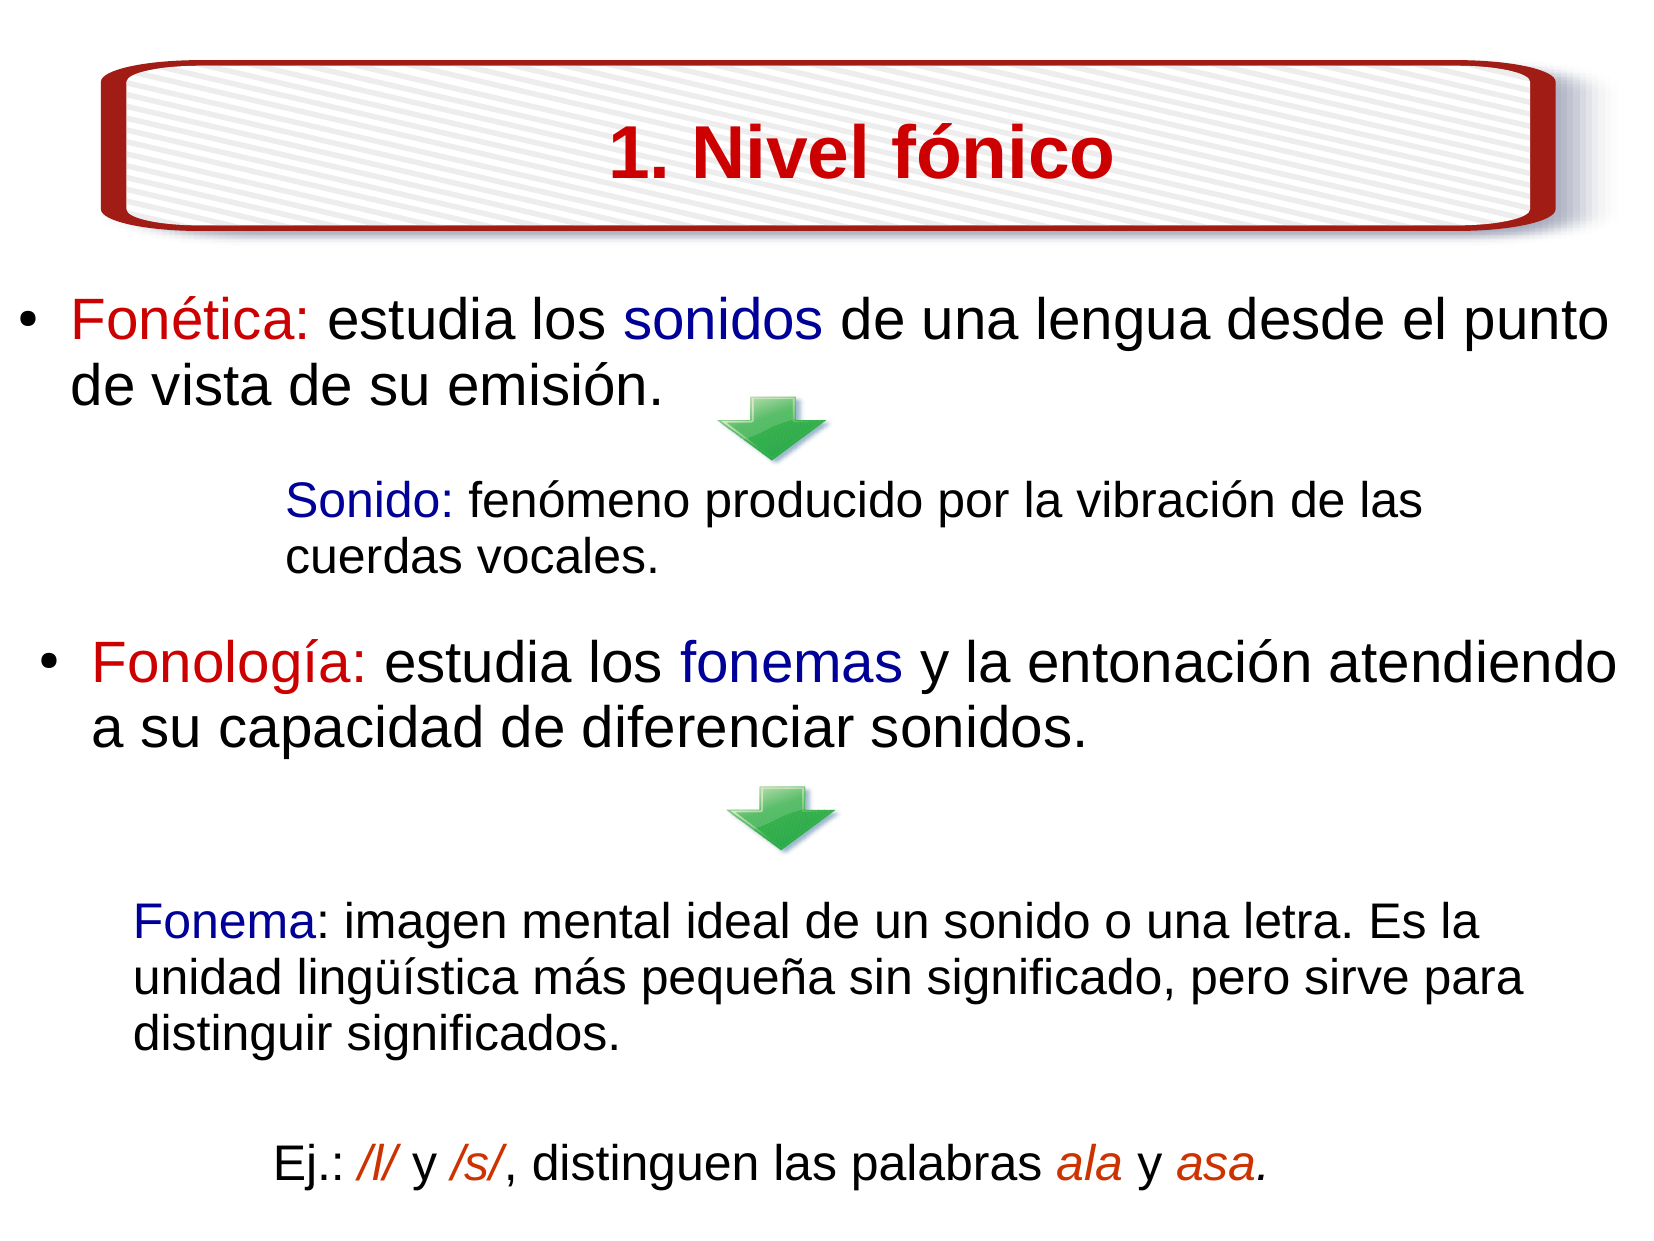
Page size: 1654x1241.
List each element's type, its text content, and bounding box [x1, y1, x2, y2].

picture [717, 779, 851, 863]
text_box Sonido: fenómeno producido por la vibración de las cuerdas vocales. [214, 472, 1441, 629]
text_box Fonética: estudia los sonidos de una lengua desde el punto de vista de su emisión. [0, 287, 1654, 438]
picture [708, 438, 842, 473]
text_box Fonología: estudia los fonemas y la entonación atendiendo a su capacidad de diferenciar sonidos. [21, 629, 1642, 780]
picture [35, 49, 1654, 257]
text_box Fonema: imagen mental ideal de un sonido o una letra. Es la unidad lingüística más pequeña sin significado, pero sirve para distinguir significados. Ej.: /l/ y /s/, distinguen las palabras ala y asa. [118, 886, 1559, 1241]
